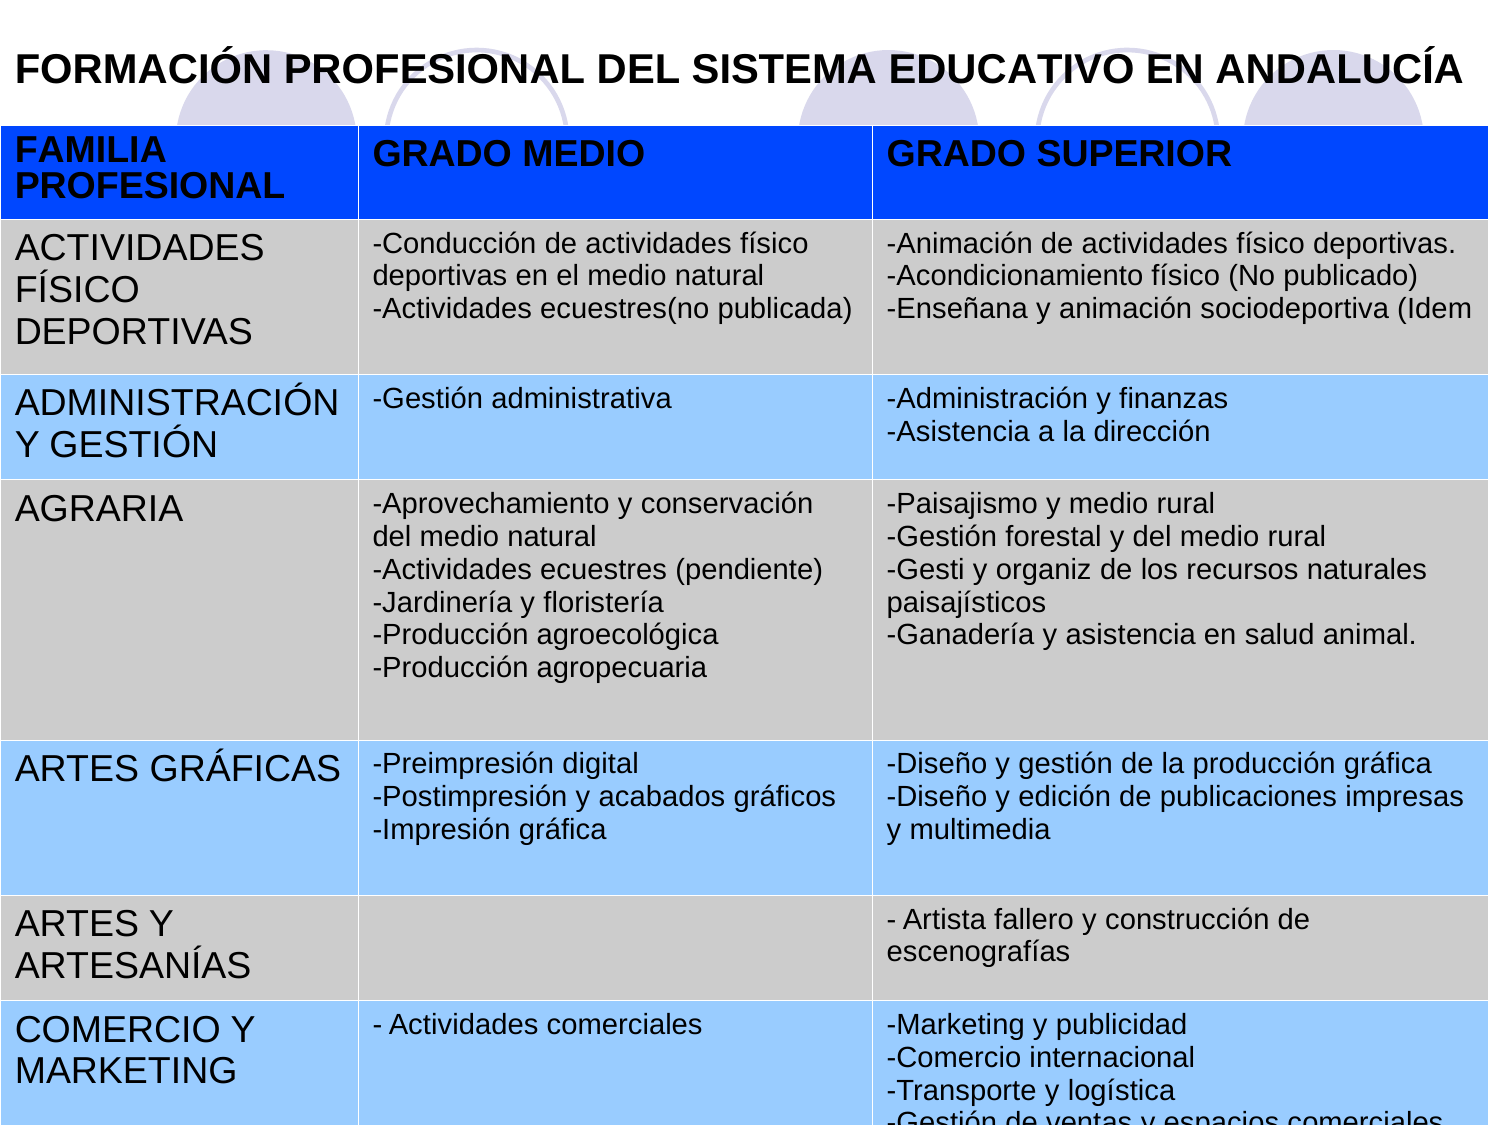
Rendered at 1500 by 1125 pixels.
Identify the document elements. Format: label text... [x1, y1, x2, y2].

table_cell -Aprovechamiento y conservación del medio natural -Actividades ecuestres (pendiente) -Jardinería y floristería -Producción agroecológica -Producción agropecuaria [359, 480, 872, 740]
table_cell - Actividades comerciales [359, 1001, 872, 1125]
title FORMACIÓN PROFESIONAL DEL SISTEMA EDUCATIVO EN ANDALUCÍA [0, 14, 1489, 125]
table_cell -Gestión administrativa [359, 375, 872, 479]
table_header GRADO SUPERIOR [873, 126, 1488, 219]
table_cell ADMINISTRACIÓN Y GESTIÓN [1, 375, 358, 479]
table_cell -Conducción de actividades físico deportivas en el medio natural -Actividades ecuestres(no publicada) [359, 220, 872, 374]
table_cell ARTES Y ARTESANÍAS [1, 896, 358, 1000]
table_cell AGRARIA [1, 480, 358, 740]
table_cell [359, 896, 872, 1000]
table_cell ACTIVIDADES FÍSICO DEPORTIVAS [1, 220, 358, 374]
table_cell - Artista fallero y construcción de escenografías [873, 896, 1488, 1000]
table_header GRADO MEDIO [359, 126, 872, 219]
table_cell -Diseño y gestión de la producción gráfica -Diseño y edición de publicaciones impresas y multimedia [873, 741, 1488, 895]
table_cell -Administración y finanzas -Asistencia a la dirección [873, 375, 1488, 479]
table_cell -Marketing y publicidad -Comercio internacional -Transporte y logística -Gestión de ventas y espacios comerciales. [873, 1001, 1488, 1125]
table_cell COMERCIO Y MARKETING [1, 1001, 358, 1125]
table_cell -Animación de actividades físico deportivas. -Acondicionamiento físico (No publicado) -Enseñana y animación sociodeportiva (Idem [873, 220, 1488, 374]
table_header FAMILIA PROFESIONAL [1, 126, 358, 219]
table_cell -Paisajismo y medio rural -Gestión forestal y del medio rural -Gesti y organiz de los recursos naturales paisajísticos -Ganadería y asistencia en salud animal. [873, 480, 1488, 740]
table_cell ARTES GRÁFICAS [1, 741, 358, 895]
table_cell -Preimpresión digital -Postimpresión y acabados gráficos -Impresión gráfica [359, 741, 872, 895]
